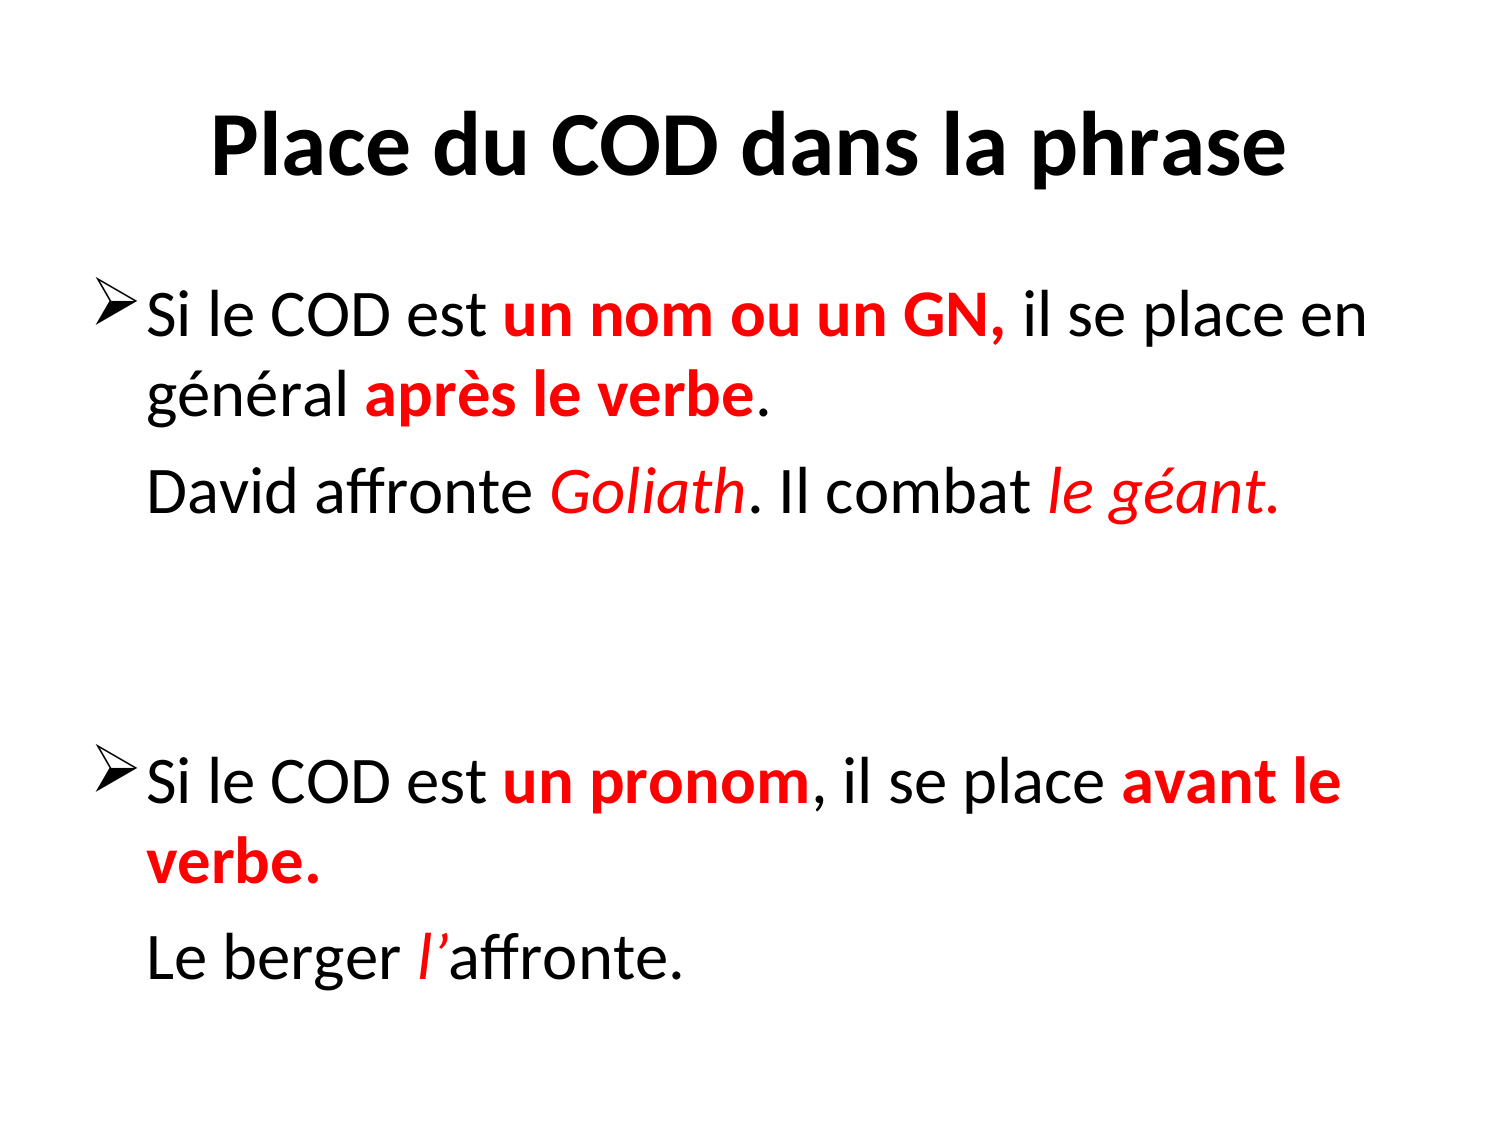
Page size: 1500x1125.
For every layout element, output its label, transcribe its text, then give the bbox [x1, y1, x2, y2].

title Place du COD dans la phrase [75, 45, 1426, 233]
list Si le COD est un nom ou un GN, il se place en général après le verbe. David affronte Goliath. Il combat le géant. Si le COD est un pronom, il se place avant le verbe. Le berger l’affronte. [75, 262, 1426, 1005]
